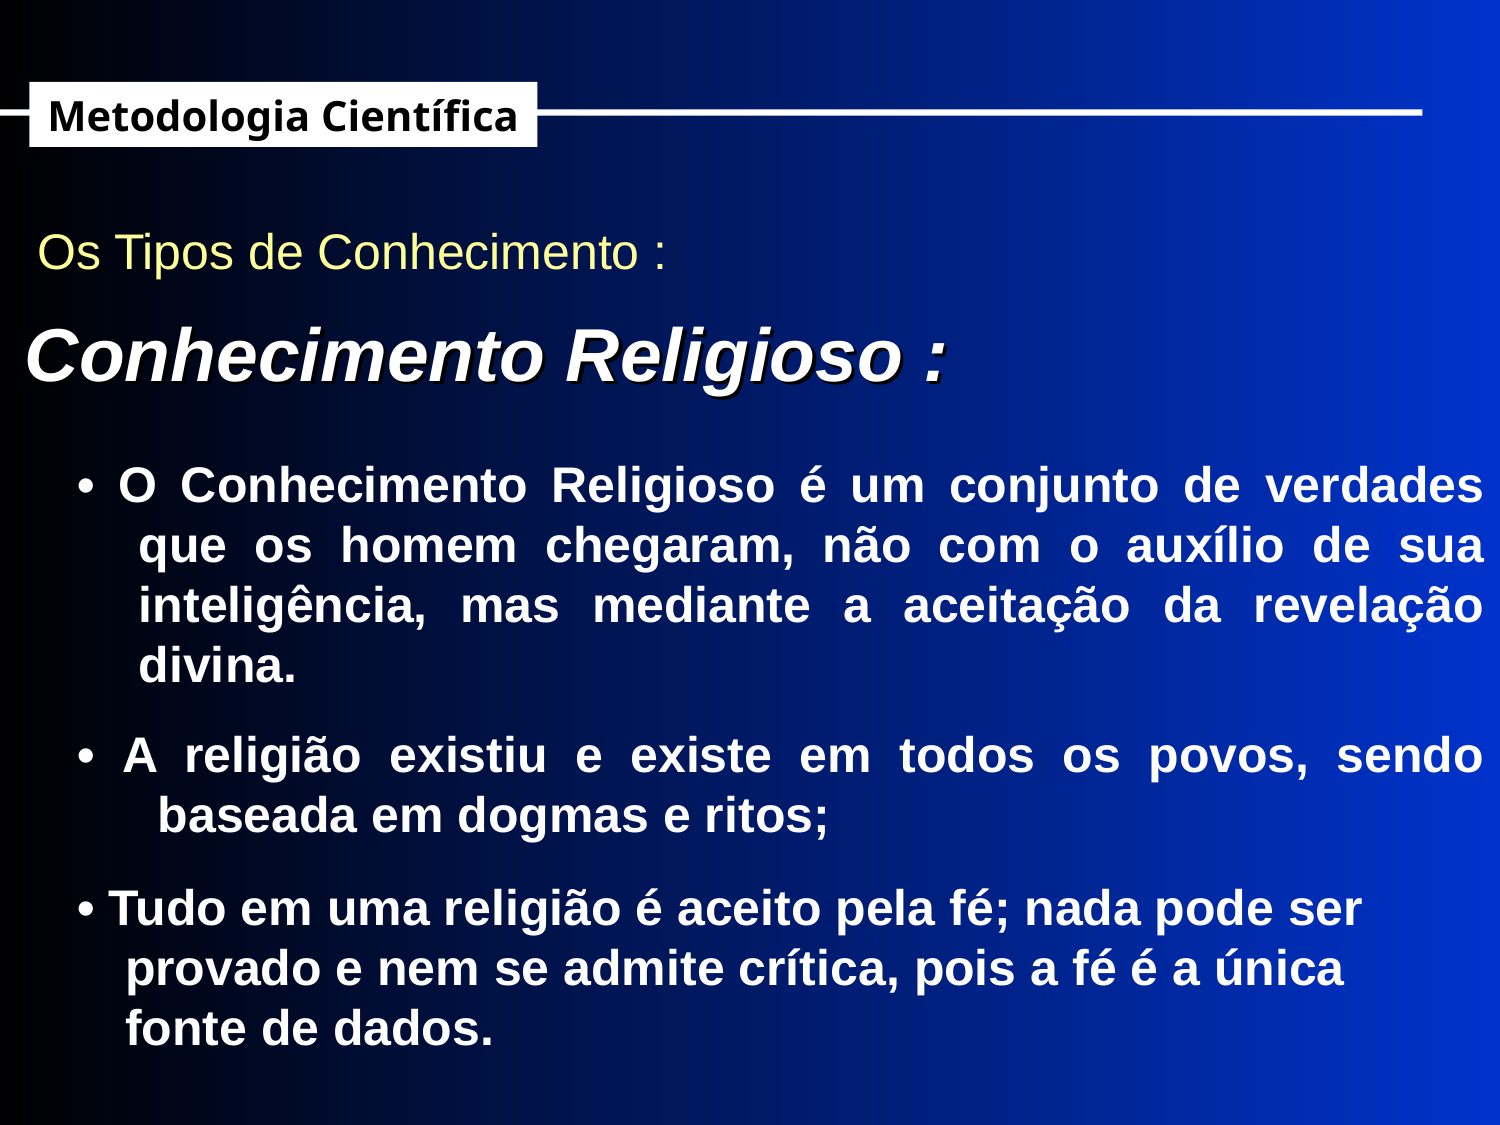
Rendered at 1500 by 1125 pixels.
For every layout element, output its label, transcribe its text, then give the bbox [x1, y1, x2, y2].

text_box • A religião existiu e existe em todos os povos, sendo baseada em dogmas e ritos; [62, 715, 1500, 852]
text_box Metodologia Científica [29, 81, 538, 147]
text_box • Tudo em uma religião é aceito pela fé; nada pode ser provado e nem se admite crítica, pois a fé é a única fonte de dados. [62, 867, 1438, 1065]
text_box Os Tipos de Conhecimento : [22, 212, 687, 288]
text_box • O Conhecimento Religioso é um conjunto de verdades que os homem chegaram, não com o auxílio de sua inteligência, mas mediante a aceitação da revelação divina. [62, 445, 1500, 703]
text_box Conhecimento Religioso : [9, 298, 975, 405]
